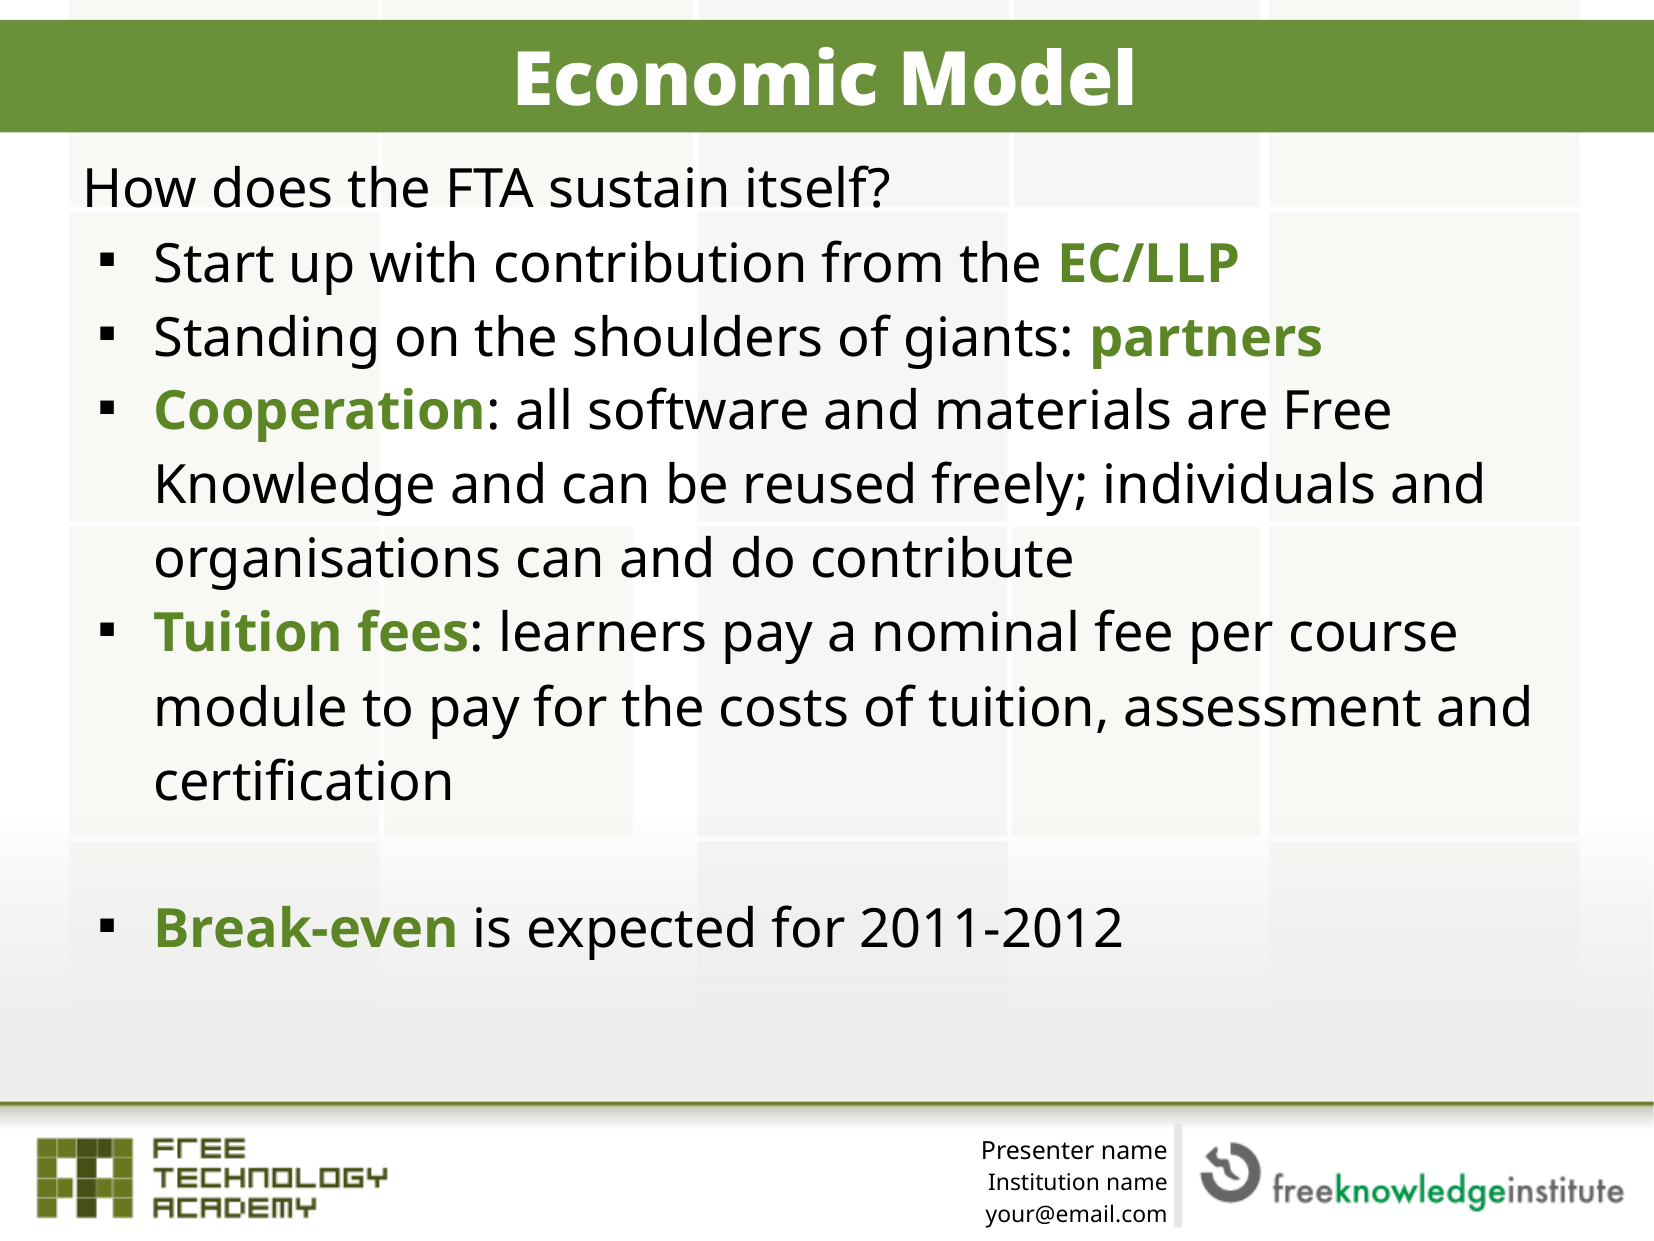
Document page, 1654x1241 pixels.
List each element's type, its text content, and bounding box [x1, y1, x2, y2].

list How does the FTA sustain itself? Start up with contribution from the EC/LLP Standing on the shoulders of giants: partners Cooperation: all software and materials are Free Knowledge and can be reused freely; individuals and organisations can and do contribute Tuition fees: learners pay a nominal fee per course module to pay for the costs of tuition, assessment and certification Break-even is expected for 2011-2012 [82, 150, 1571, 954]
picture [0, 133, 1654, 1241]
picture [0, 0, 1654, 19]
title Economic Model [37, 32, 1613, 120]
